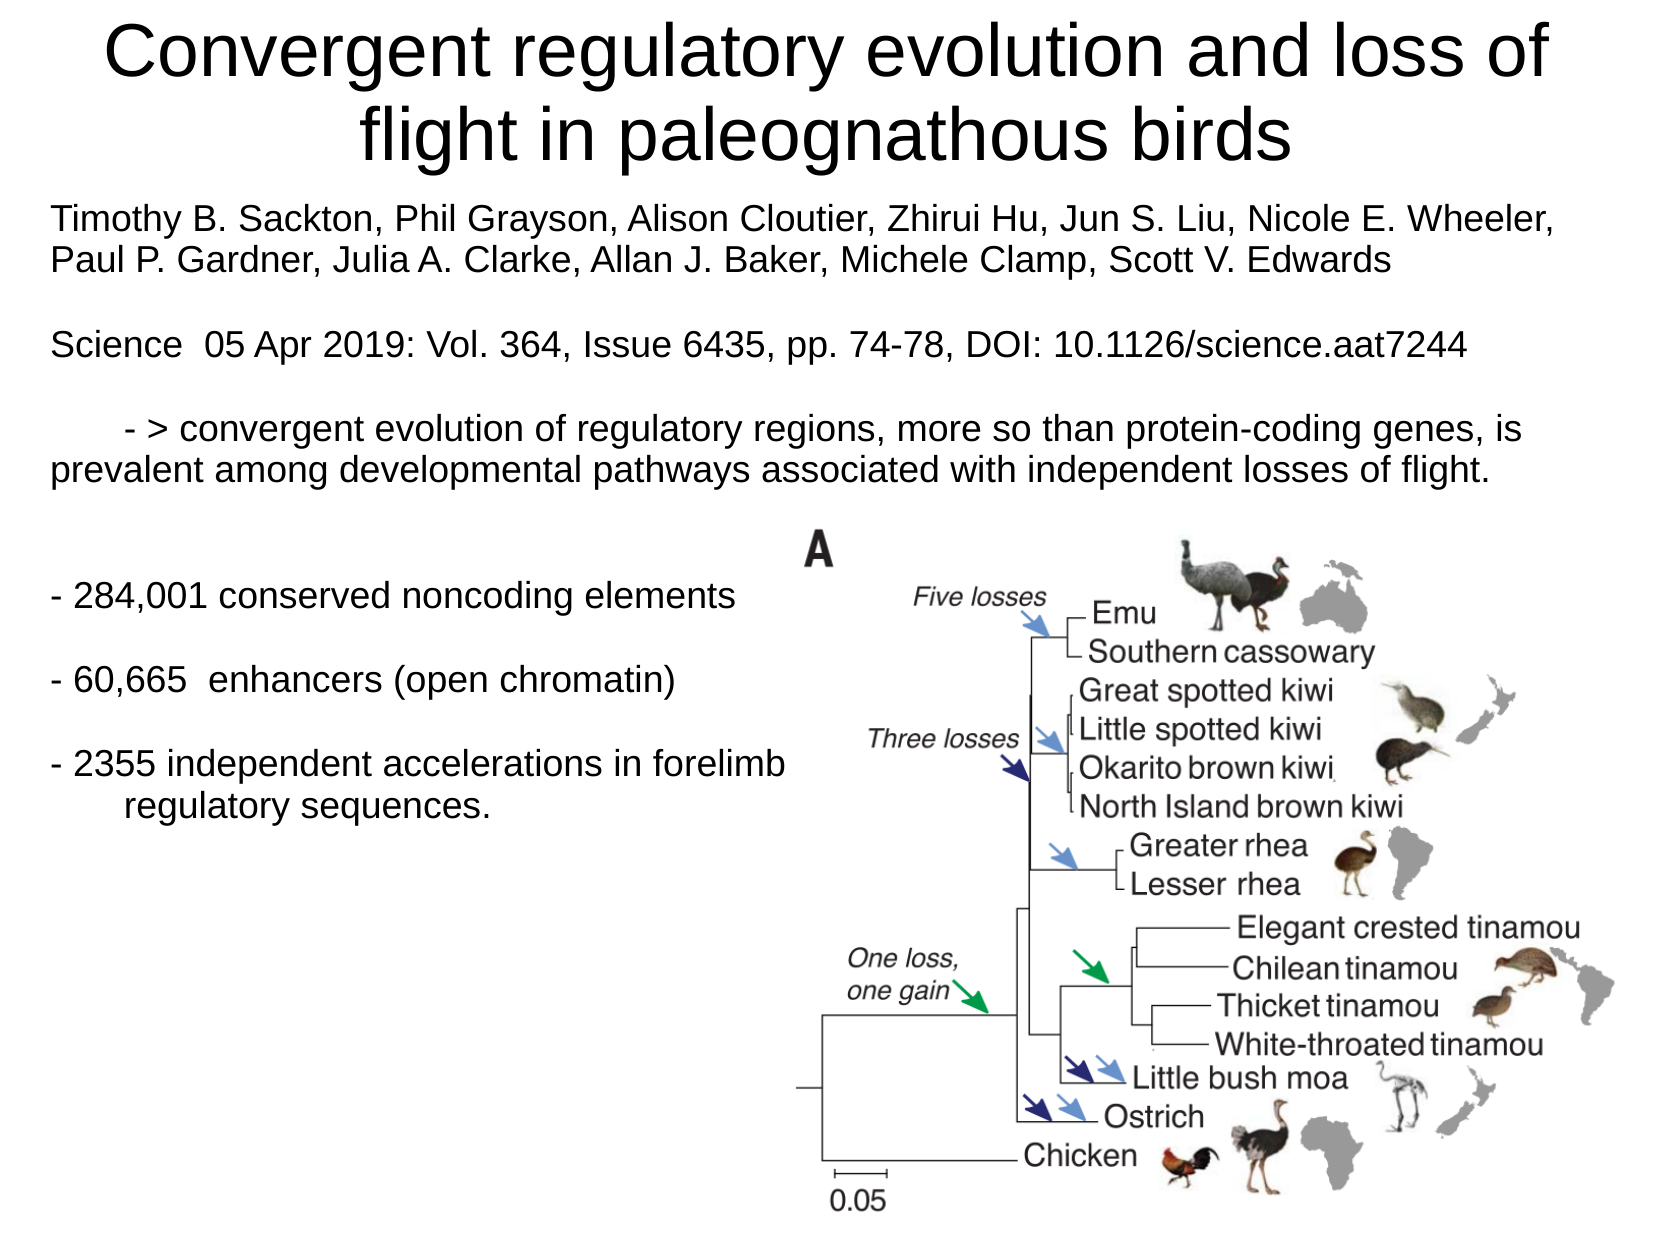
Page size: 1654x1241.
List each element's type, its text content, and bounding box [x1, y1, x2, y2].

text_box Timothy B. Sackton, Phil Grayson, Alison Cloutier, Zhirui Hu, Jun S. Liu, Nicole E. Wheeler, Paul P. Gardner, Julia A. Clarke, Allan J. Baker, Michele Clamp, Scott V. Edwards Science 05 Apr 2019: Vol. 364, Issue 6435, pp. 74-78, DOI: 10.1126/science.aat7244 - > convergent evolution of regulatory regions, more so than protein-coding genes, is prevalent among developmental pathways associated with independent losses of flight. - 284,001 conserved noncoding elements - 60,665 enhancers (open chromatin) - 2355 independent accelerations in forelimb regulatory sequences. [35, 147, 1638, 835]
title Convergent regulatory evolution and loss of flight in paleognathous birds [82, 8, 1571, 147]
picture [786, 501, 1626, 1224]
